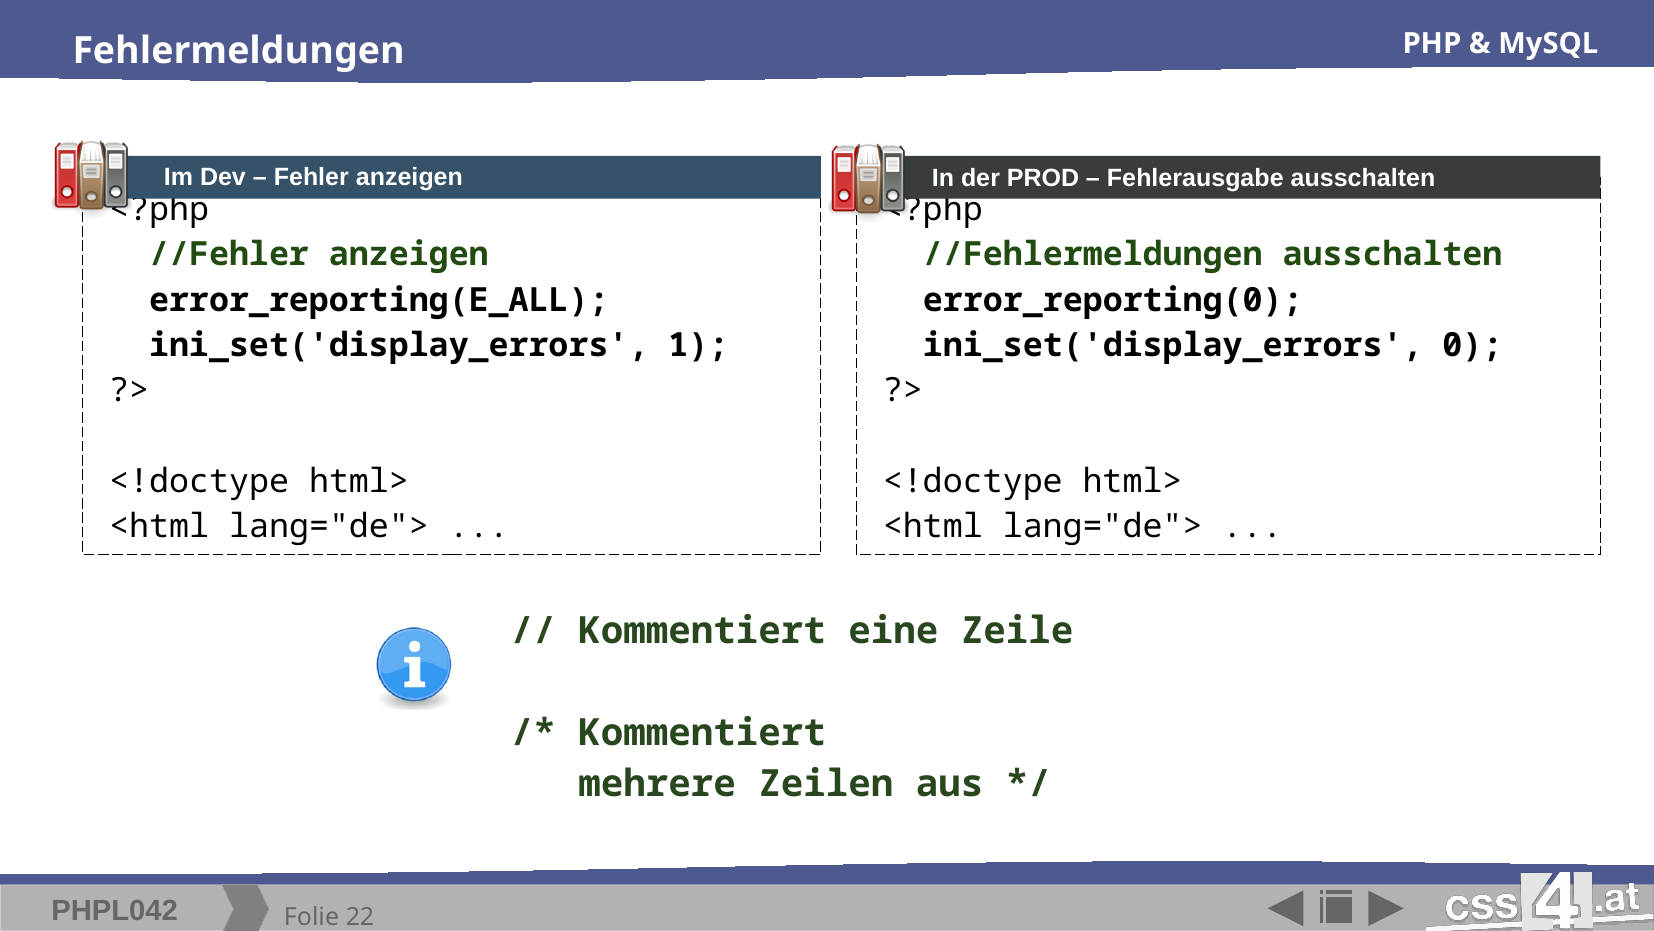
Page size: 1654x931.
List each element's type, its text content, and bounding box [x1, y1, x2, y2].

text_box PHP & MySQL [1387, 15, 1619, 60]
text_box [0, 861, 1654, 931]
picture [1426, 872, 1654, 931]
text_box Folie <Foliennummer> [269, 891, 542, 931]
text_box [0, 0, 1654, 83]
picture [824, 136, 914, 226]
text_box Im Dev – Fehler anzeigen [137, 155, 821, 199]
text_box <?php //Fehlermeldungen ausschalten error_reporting(0); ini_set('display_errors', 0); ?> <!doctype html> <html lang="de"> ... [856, 200, 1601, 532]
text_box Fehlermeldungen [57, 16, 469, 69]
text_box In der PROD – Fehlerausgabe ausschalten [914, 155, 1601, 199]
picture [371, 627, 455, 711]
text_box // Kommentiert eine Zeile /* Kommentiert mehrere Zeilen aus */ [496, 596, 1089, 762]
text_box PHPL042 [36, 886, 209, 931]
text_box <?php //Fehler anzeigen error_reporting(E_ALL); ini_set('display_errors', 1); ?> <!doctype html> <html lang="de"> ... [82, 200, 821, 532]
picture [47, 133, 137, 222]
